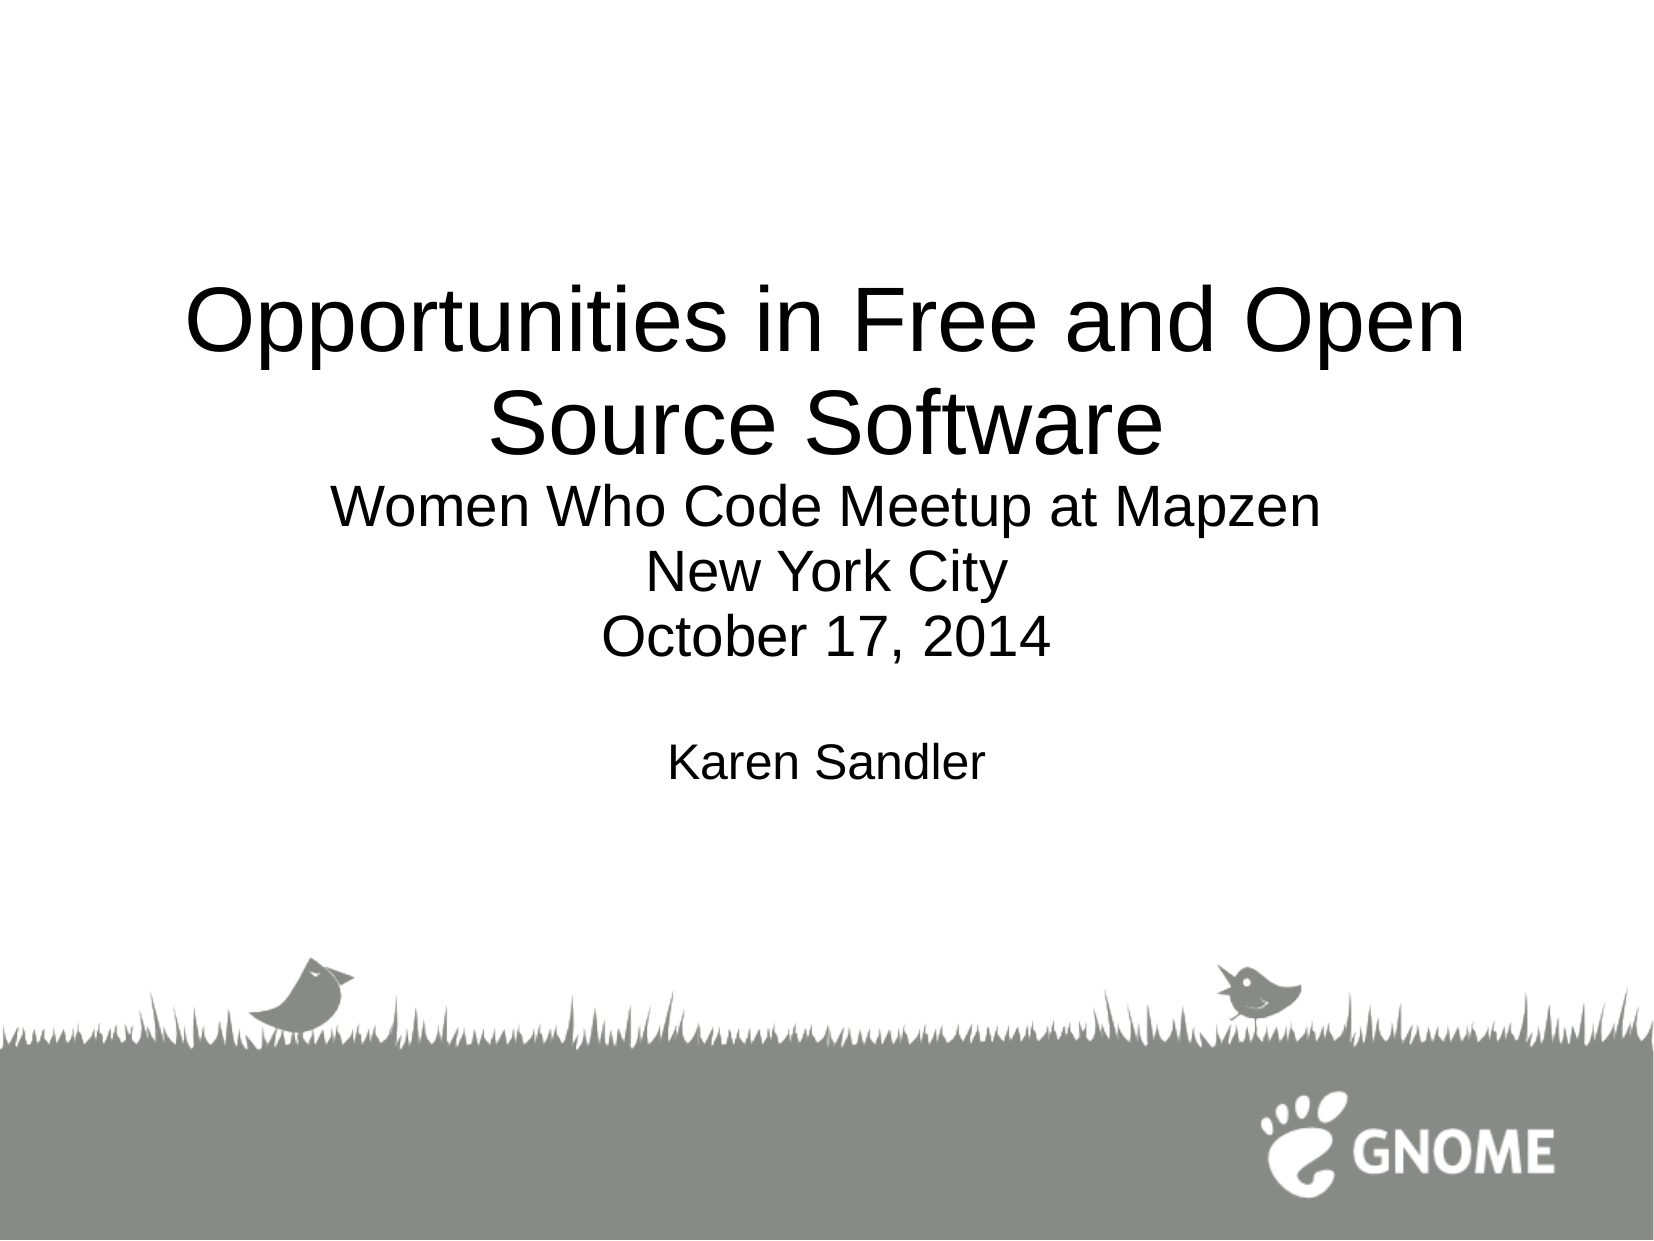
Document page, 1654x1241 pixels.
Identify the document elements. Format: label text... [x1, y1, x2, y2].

subtitle Opportunities in Free and Open Source Software Women Who Code Meetup at Mapzen New York City October 17, 2014 Karen Sandler [82, 49, 1571, 1010]
picture [0, 0, 1654, 1241]
